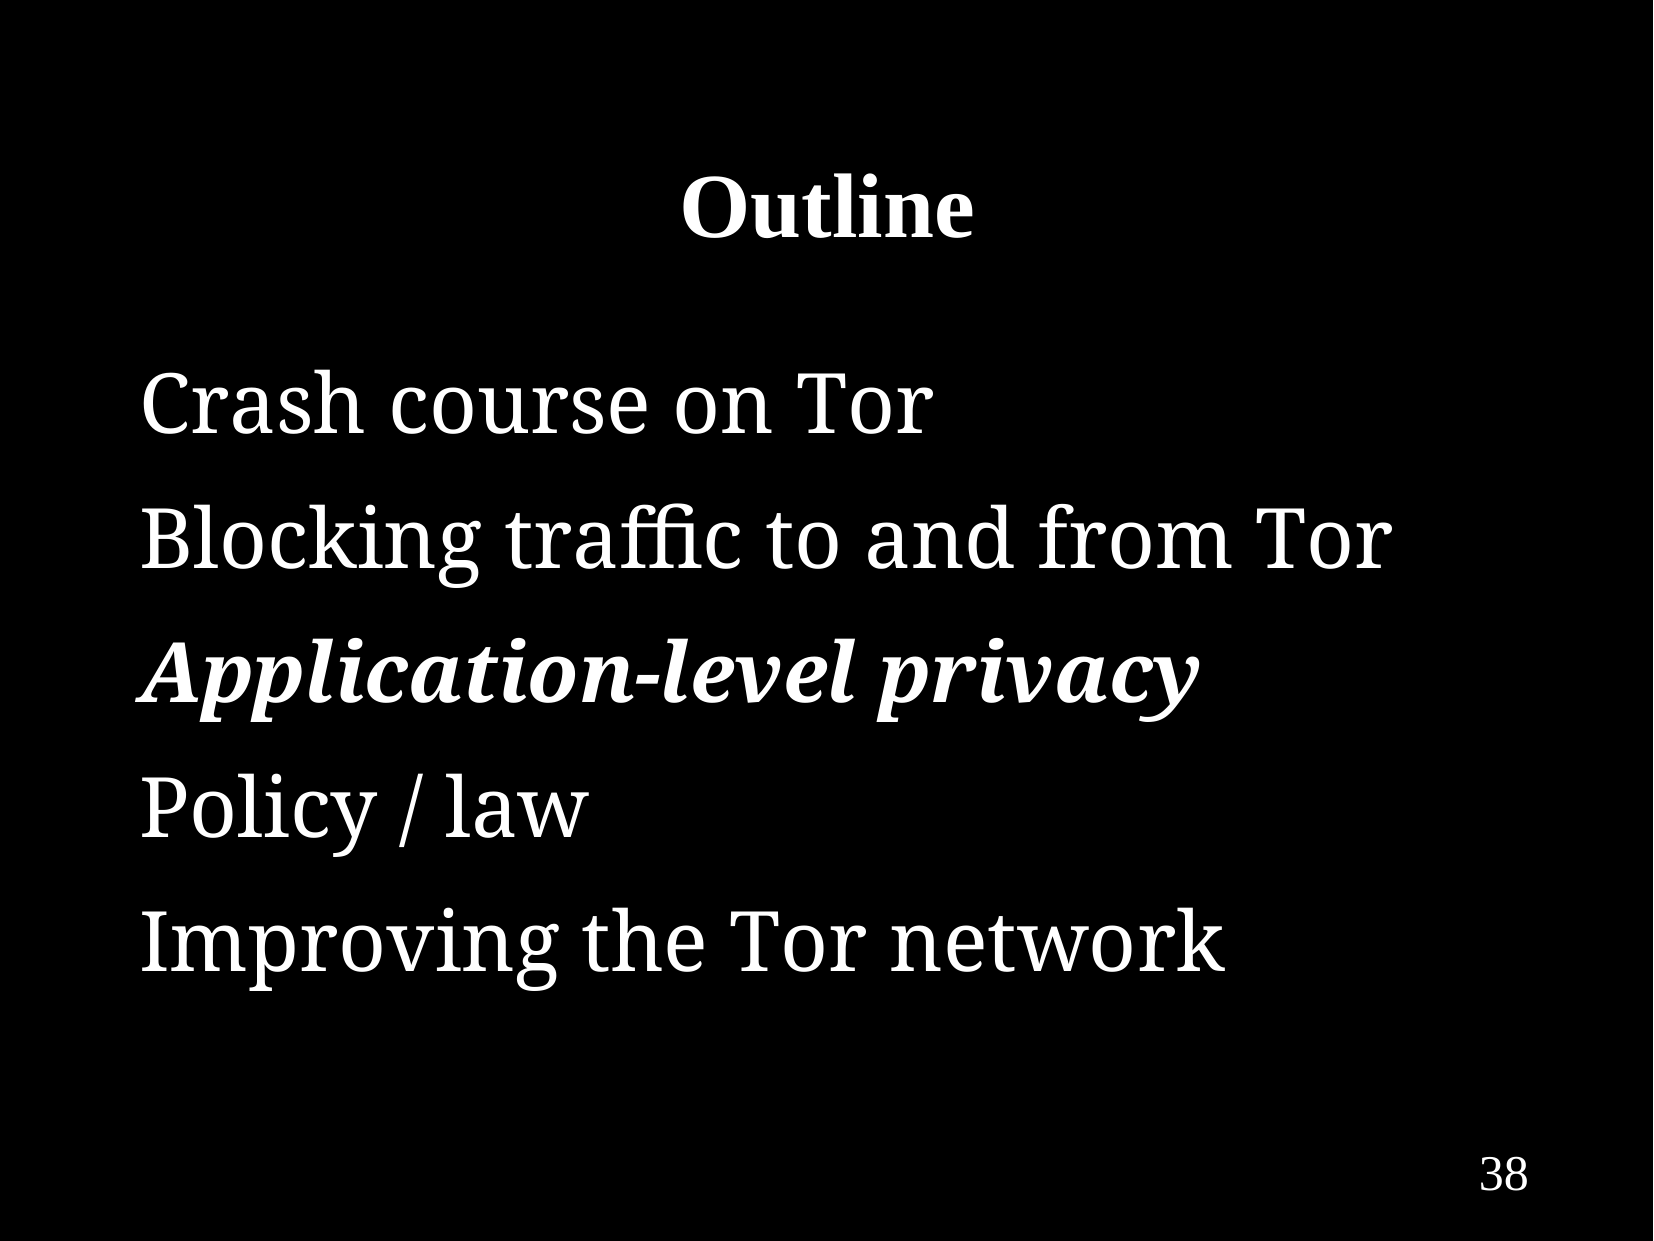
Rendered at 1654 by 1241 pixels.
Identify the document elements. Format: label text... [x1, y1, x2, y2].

list Crash course on Tor Blocking traffic to and from Tor Application-level privacy Policy / law Improving the Tor network [121, 344, 1534, 1127]
title Outline [121, 102, 1534, 311]
